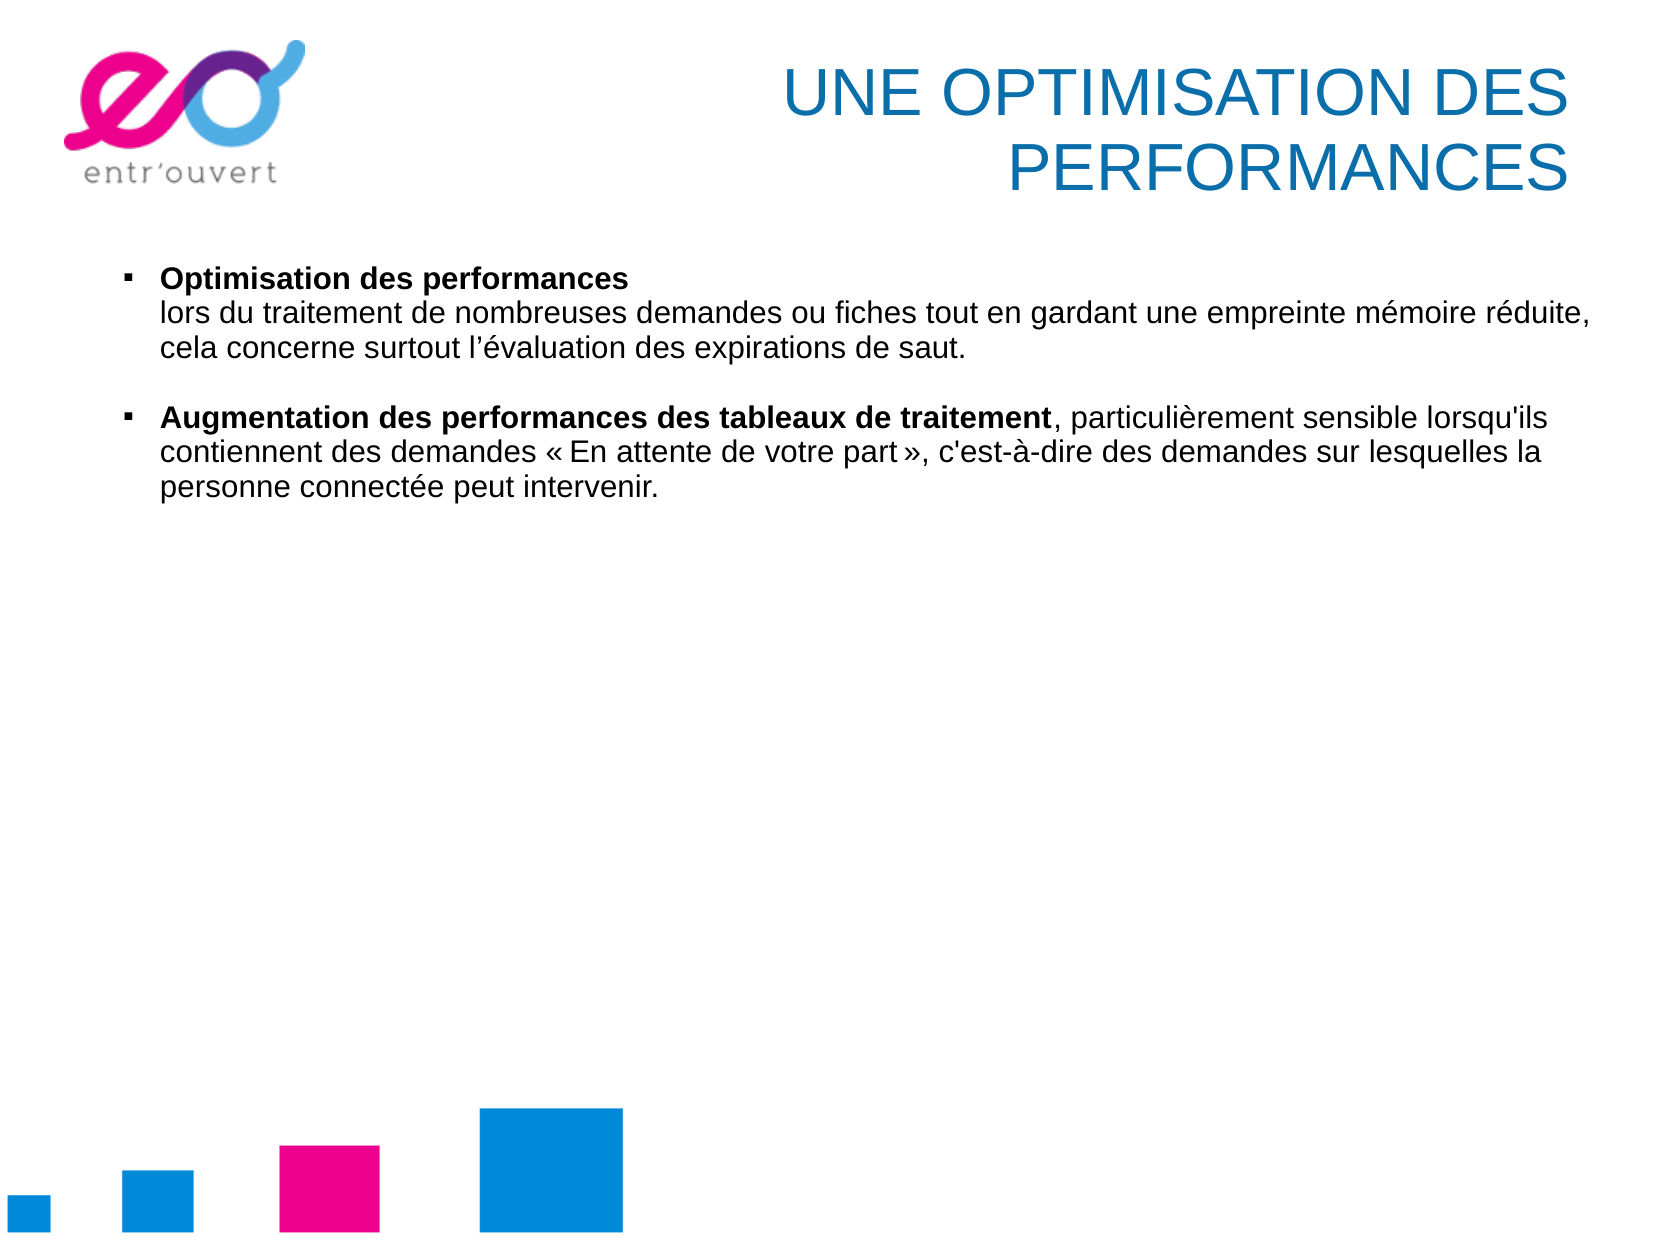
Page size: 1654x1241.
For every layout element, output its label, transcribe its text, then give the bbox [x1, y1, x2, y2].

title UNE OPTIMISATION DES PERFORMANCES [354, 55, 1571, 260]
subtitle Optimisation des performances lors du traitement de nombreuses demandes ou fiches tout en gardant une empreinte mémoire réduite, cela concerne surtout l’évaluation des expirations de saut. Augmentation des performances des tableaux de traitement, particulièrement sensible lorsqu'ils contiennent des demandes « En attente de votre part », c'est-à-dire des demandes sur lesquelles la personne connectée peut intervenir. [124, 260, 1613, 643]
picture [64, 40, 305, 184]
picture [5, 1106, 626, 1235]
